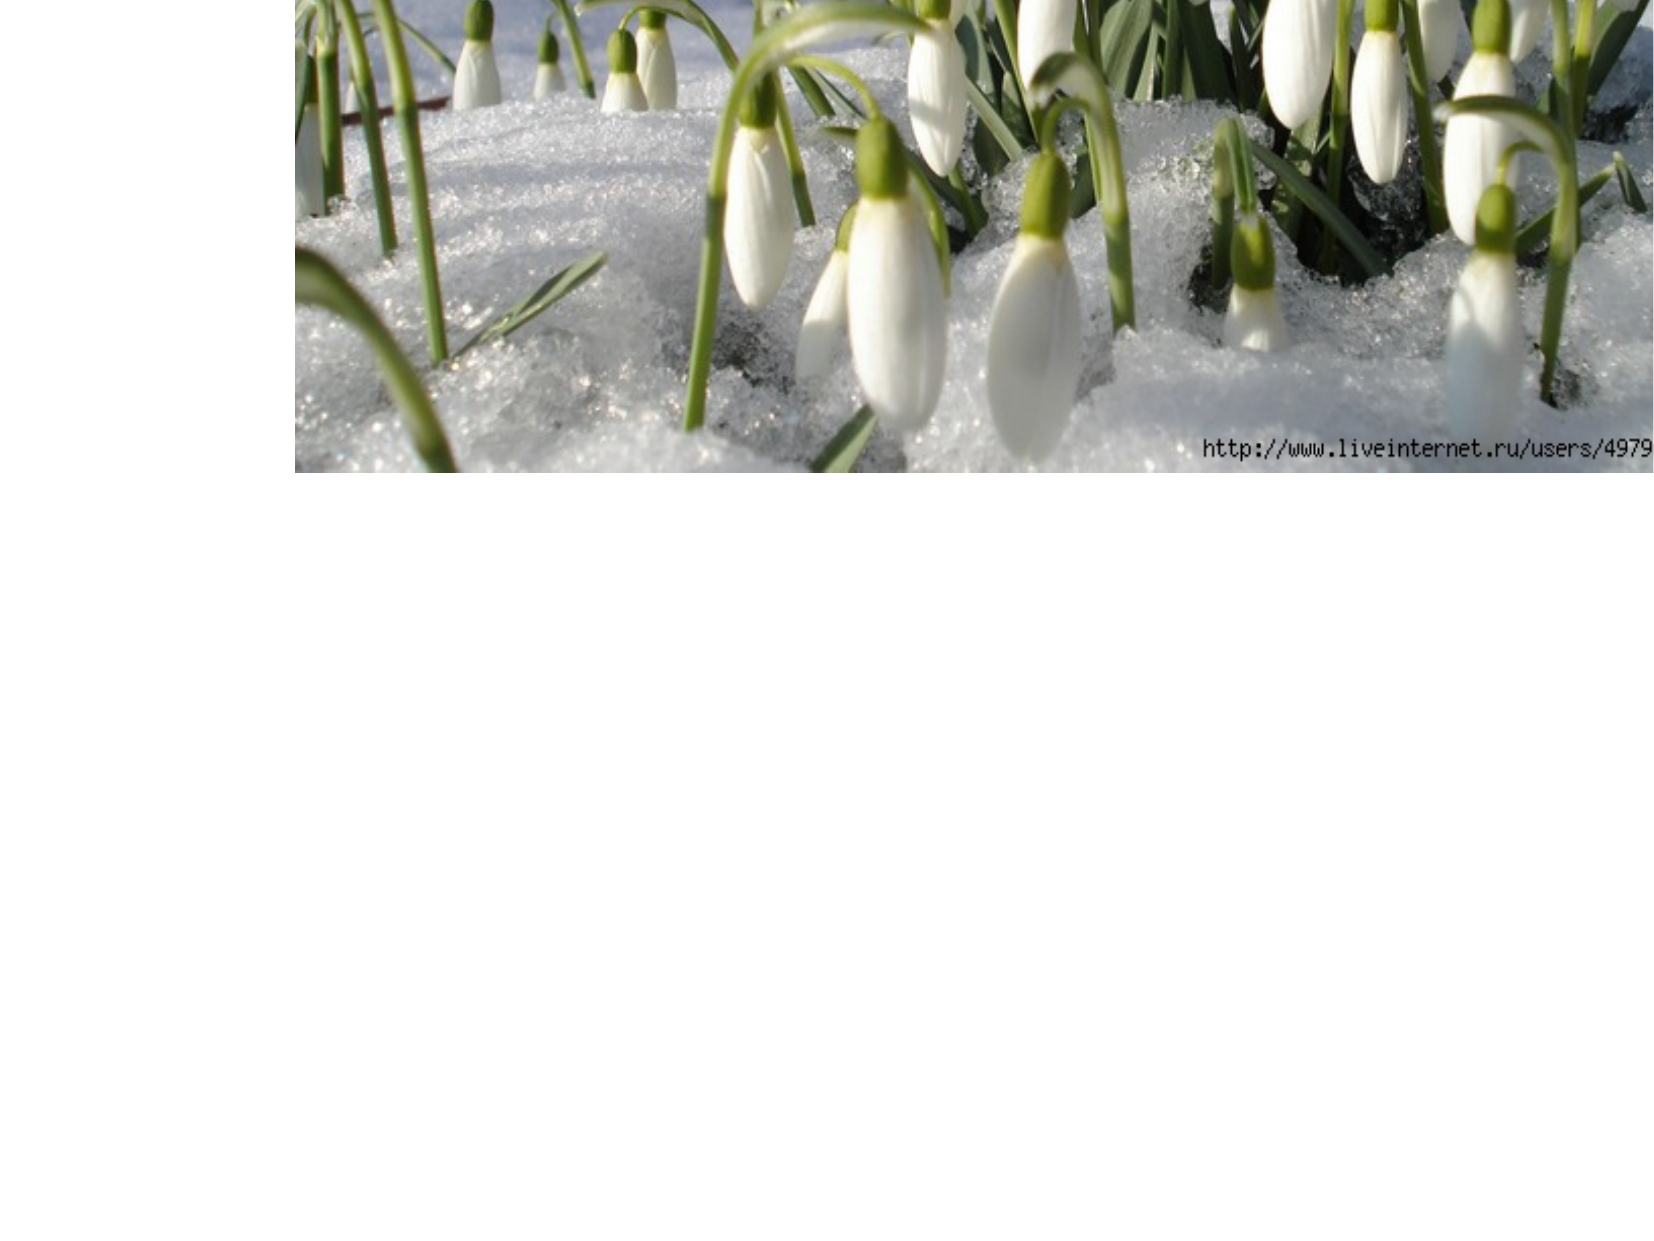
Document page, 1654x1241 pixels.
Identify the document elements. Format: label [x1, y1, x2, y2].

picture [295, 0, 1654, 473]
